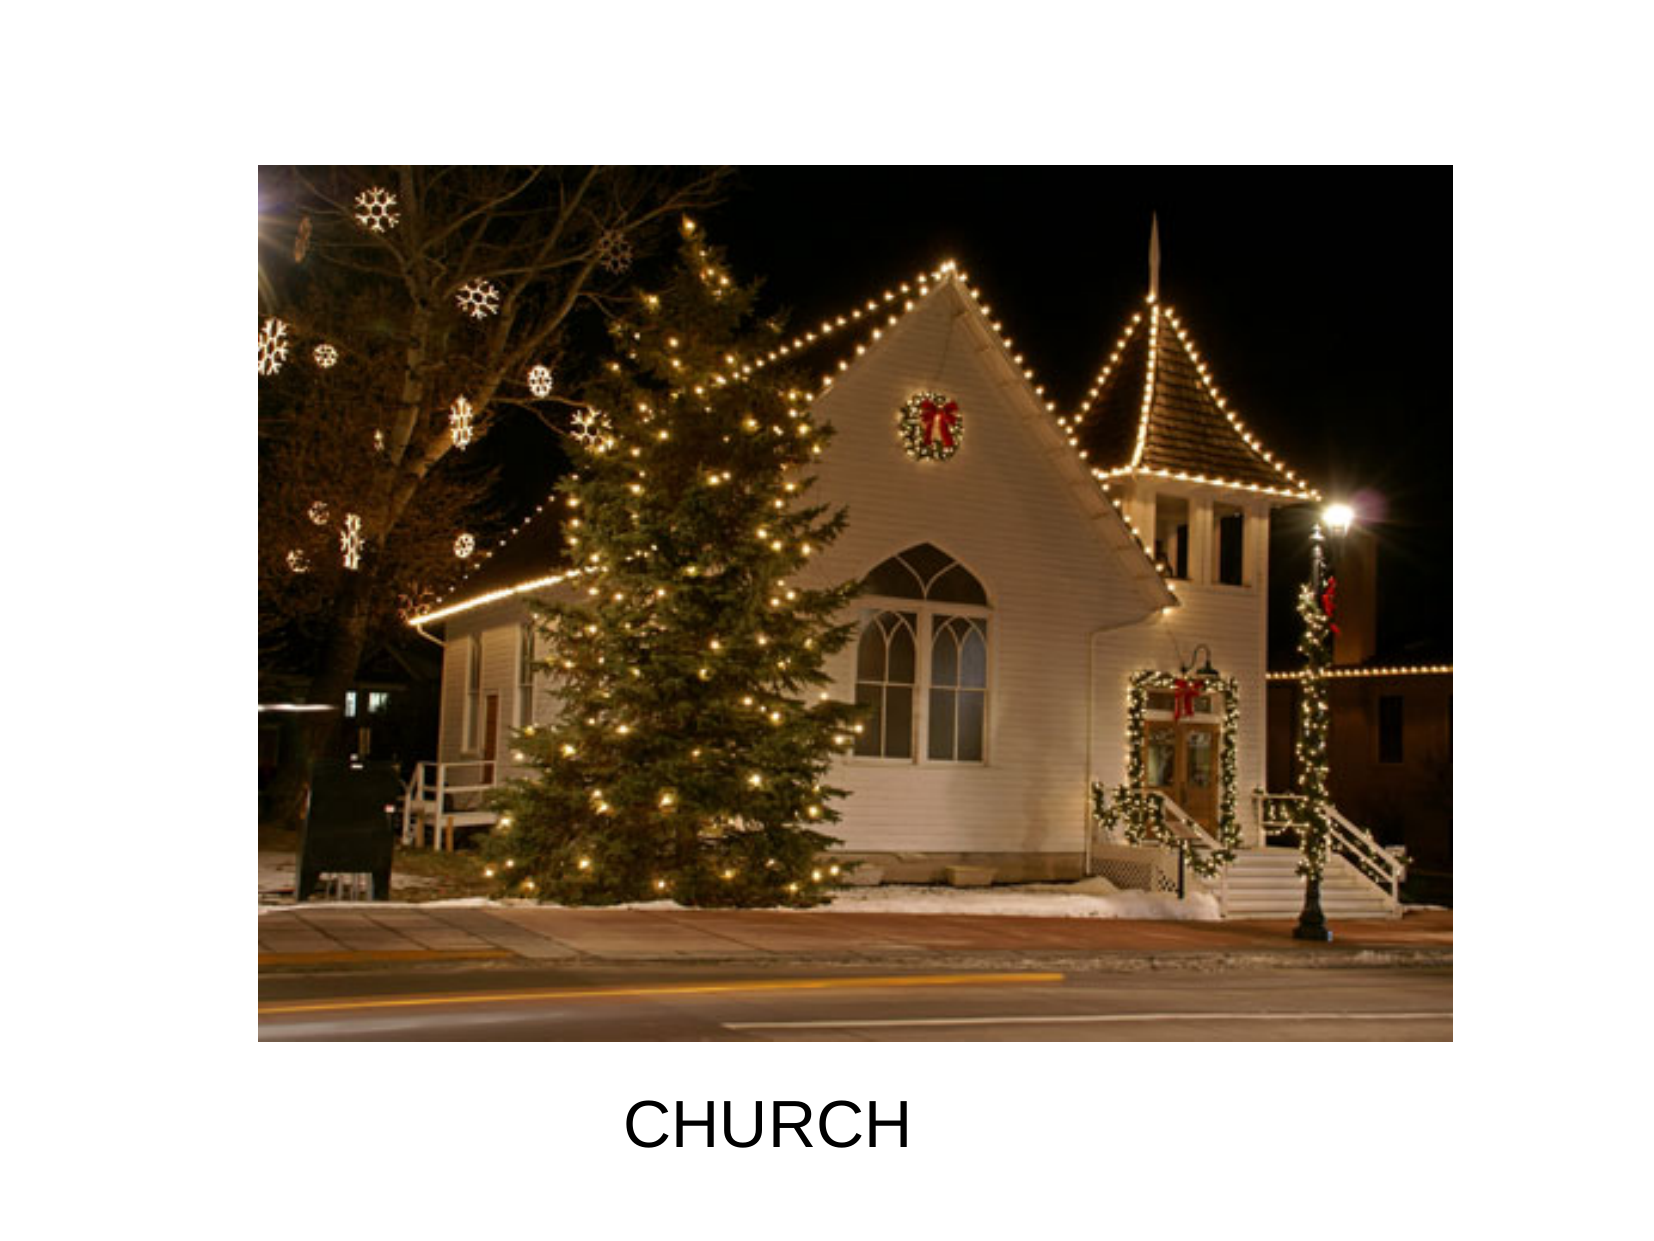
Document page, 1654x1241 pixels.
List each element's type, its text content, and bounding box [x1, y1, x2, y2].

text_box CHURCH [608, 1079, 1075, 1170]
picture [258, 165, 1453, 1042]
